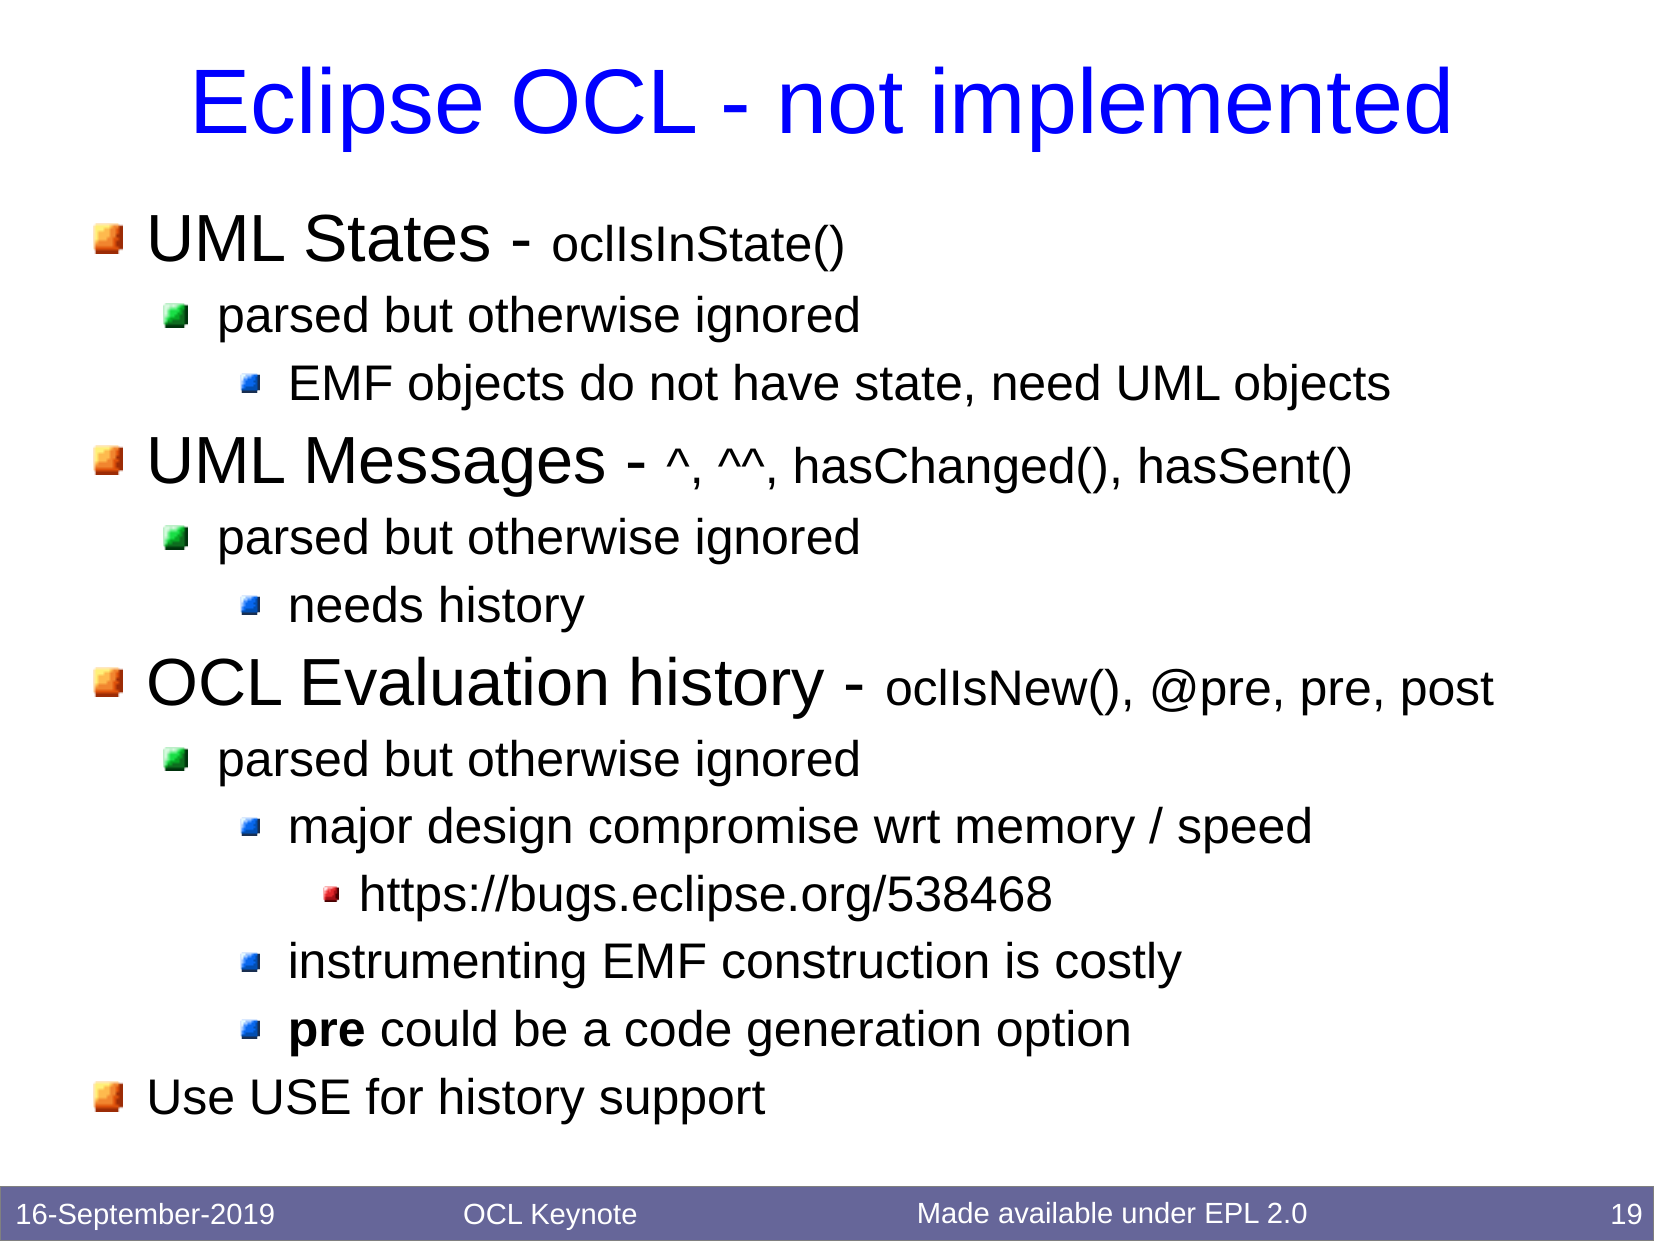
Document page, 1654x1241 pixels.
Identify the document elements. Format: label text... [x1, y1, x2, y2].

title Eclipse OCL - not implemented [78, 49, 1567, 156]
list UML States - oclIsInState() parsed but otherwise ignored EMF objects do not have state, need UML objects UML Messages - ^, ^^, hasChanged(), hasSent() parsed but otherwise ignored needs history OCL Evaluation history - oclIsNew(), @pre, pre, post parsed but otherwise ignored major design compromise wrt memory / speed https://bugs.eclipse.org/538468 instrumenting EMF construction is costly pre could be a code generation option Use USE for history support [75, 201, 1647, 1125]
